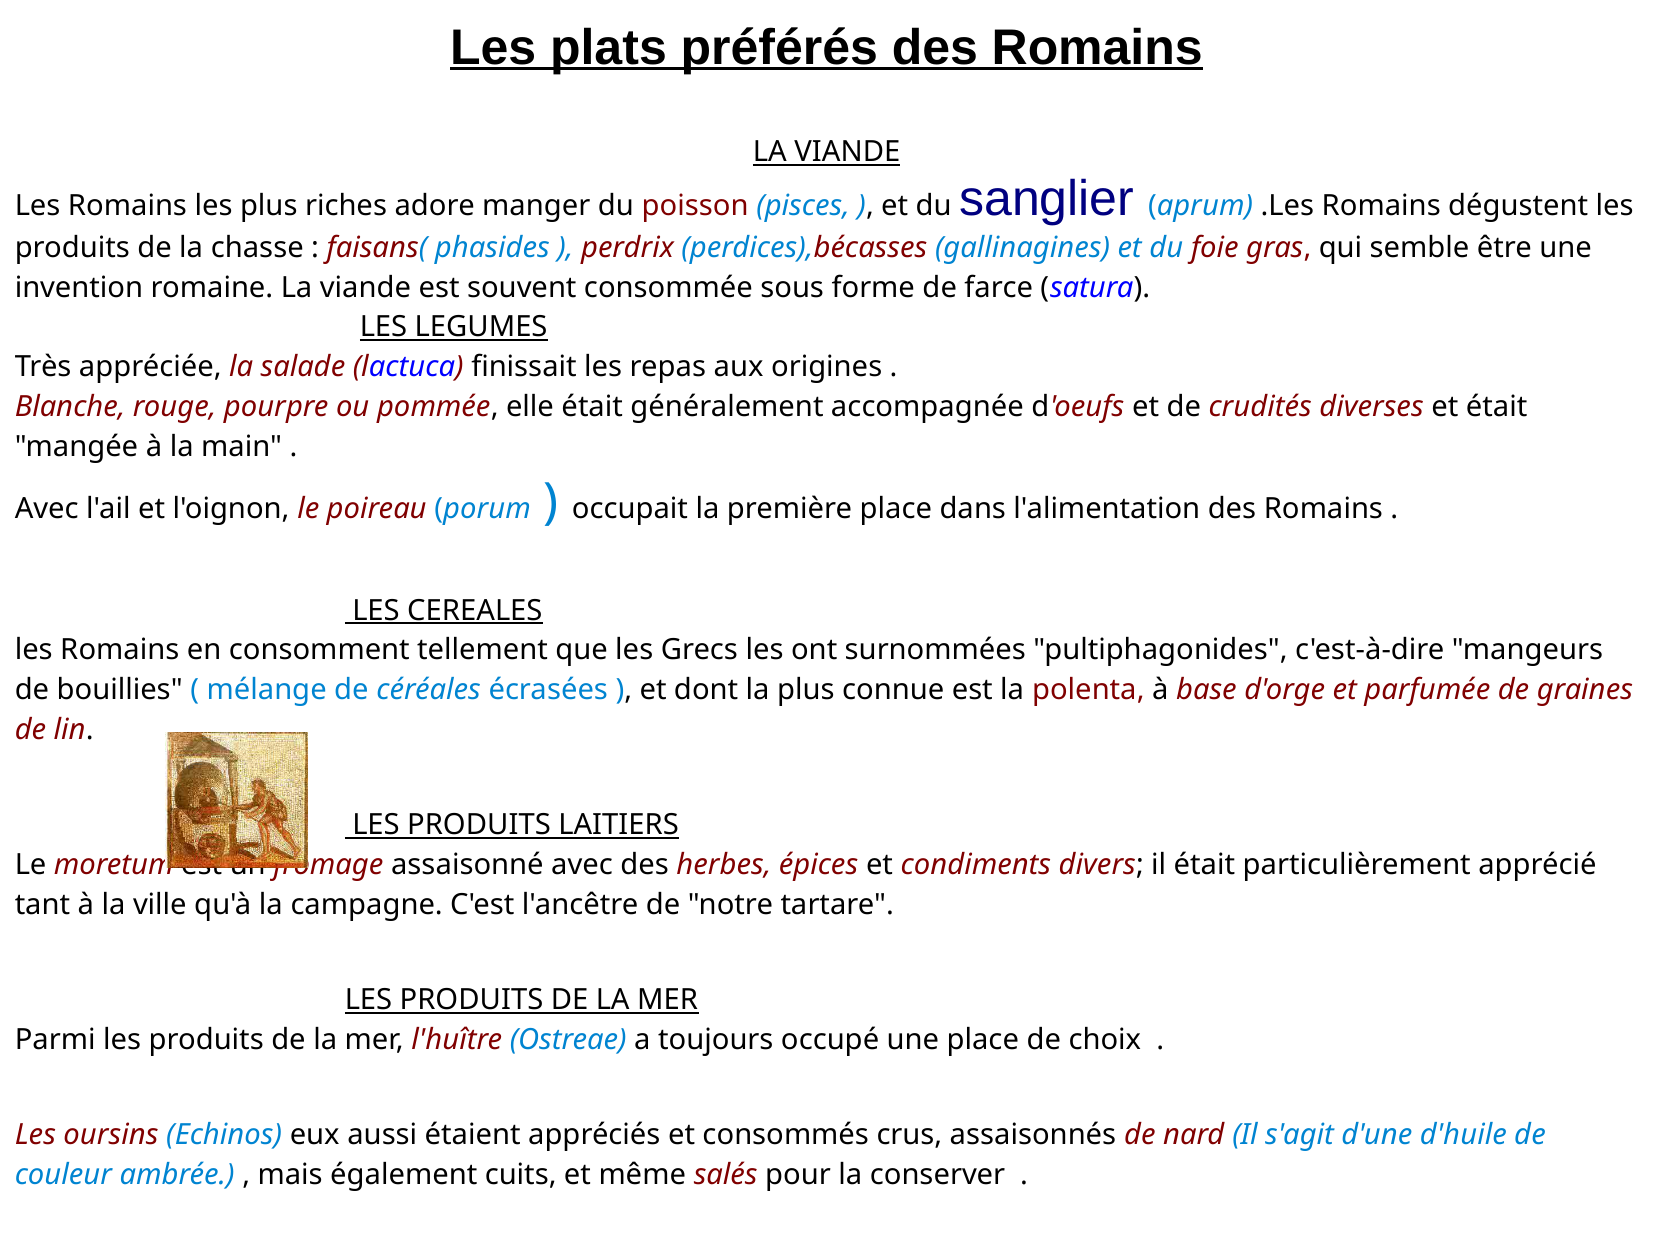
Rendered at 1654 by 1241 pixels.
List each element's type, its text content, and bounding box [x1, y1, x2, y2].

picture [165, 732, 308, 868]
text_box Les plats préférés des Romains LA VIANDE Les Romains les plus riches adore manger du poisson (pisces, ), et du sanglier (aprum) .Les Romains dégustent les produits de la chasse : faisans( phasides ), perdrix (perdices),bécasses (gallinagines) et du foie gras, qui semble être une invention romaine. La viande est souvent consommée sous forme de farce (satura). LES LEGUMES Très appréciée, la salade (lactuca) finissait les repas aux origines . Blanche, rouge, pourpre ou pommée, elle était généralement accompagnée d'oeufs et de crudités diverses et était "mangée à la main" . Avec l'ail et l'oignon, le poireau (porum ) occupait la première place dans l'alimentation des Romains . LES CEREALES les Romains en consomment tellement que les Grecs les ont surnommées "pultiphagonides", c'est-à-dire "mangeurs de bouillies" ( mélange de céréales écrasées ), et dont la plus connue est la polenta, à base d'orge et parfumée de graines de lin. LES PRODUITS LAITIERS Le moretum est un fromage assaisonné avec des herbes, épices et condiments divers; il était particulièrement apprécié tant à la ville qu'à la campagne. C'est l'ancêtre de "notre tartare". LES PRODUITS DE LA MER Parmi les produits de la mer, l'huître (Ostreae) a toujours occupé une place de choix . Les oursins (Echinos) eux aussi étaient appréciés et consommés crus, assaisonnés de nard (Il s'agit d'une d'huile de couleur ambrée.) , mais également cuits, et même salés pour la conserver . Les romains de la Rome Antique étaient fous des rougets (Mullus) et étaient prêts à payer des sommes énormes pour s’en procurer. [0, 11, 1654, 1241]
